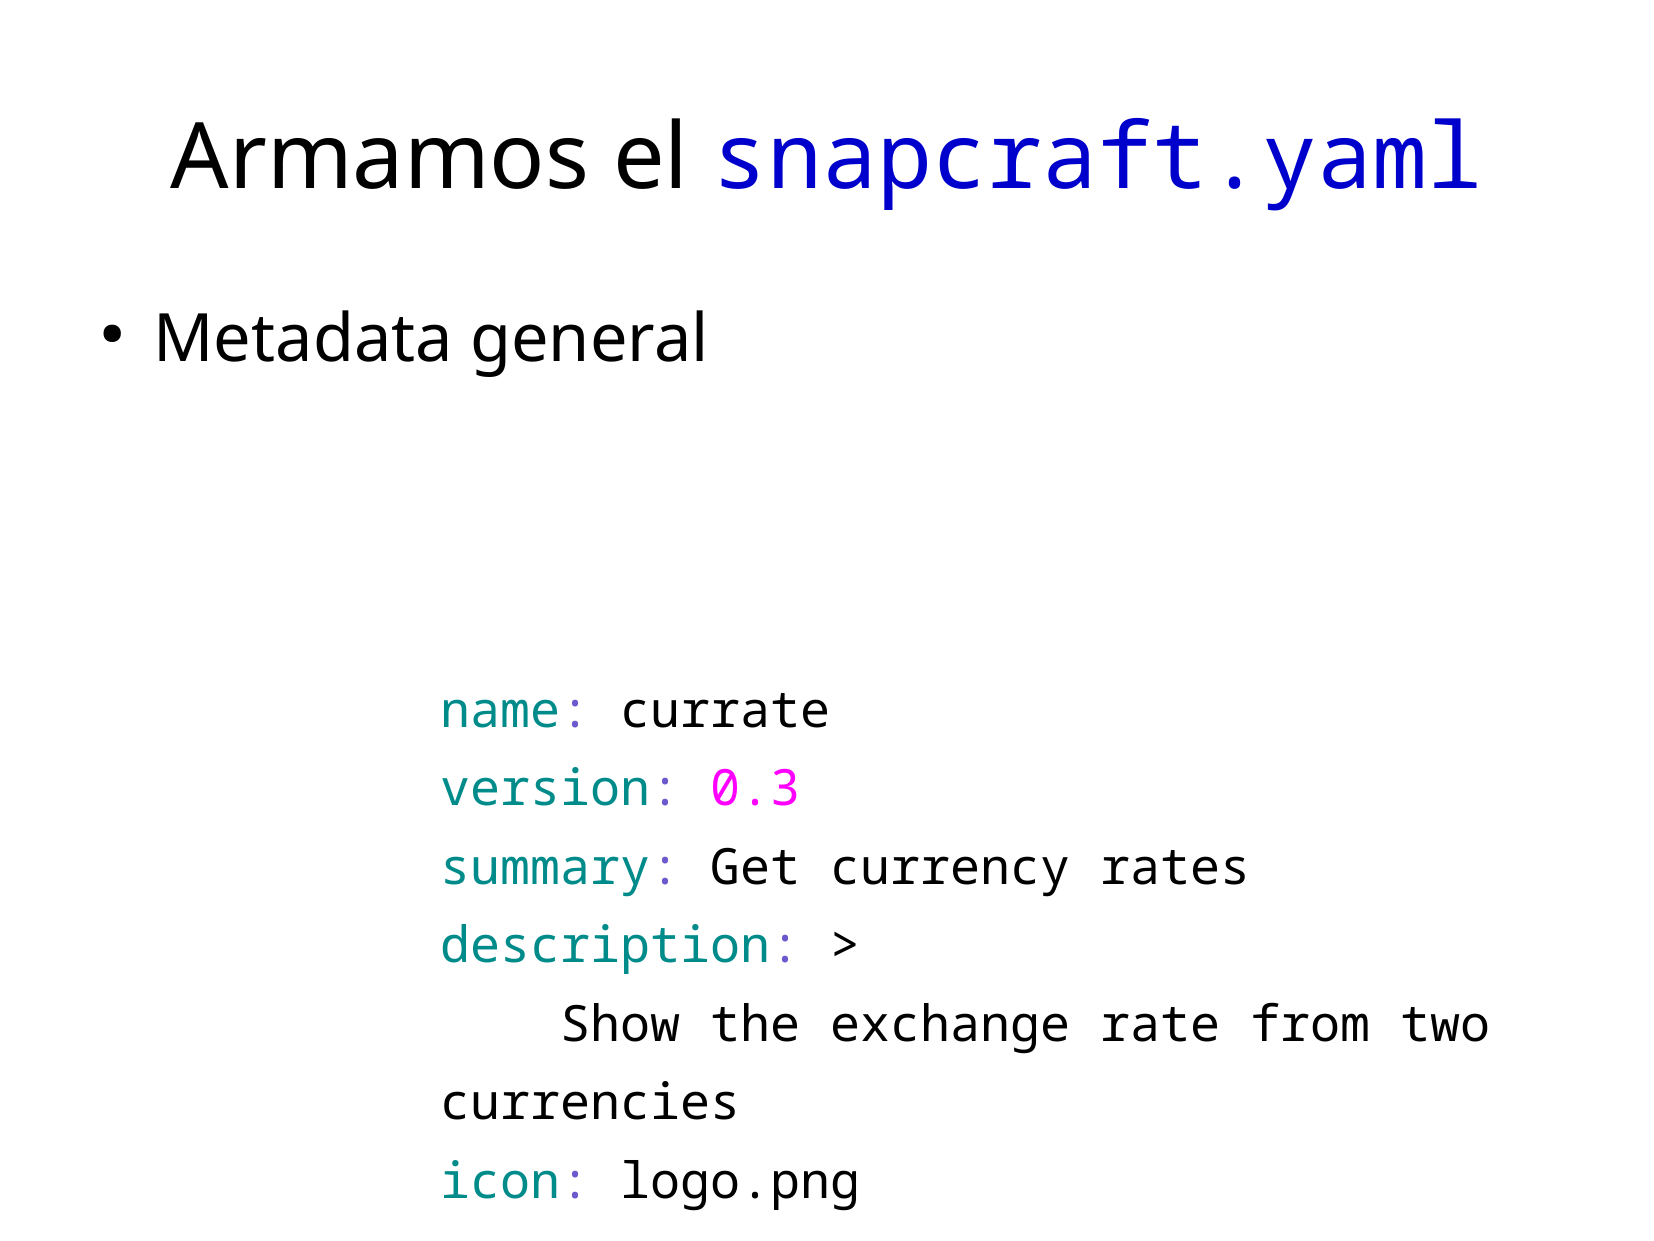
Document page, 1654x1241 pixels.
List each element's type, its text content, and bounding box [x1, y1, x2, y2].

list Metadata general [82, 290, 1571, 886]
title Armamos el snapcraft.yaml [82, 49, 1571, 257]
text_box name: currate version: 0.3 summary: Get currency rates description: > Show the exchange rate from two currencies icon: logo.png [425, 656, 1630, 1182]
